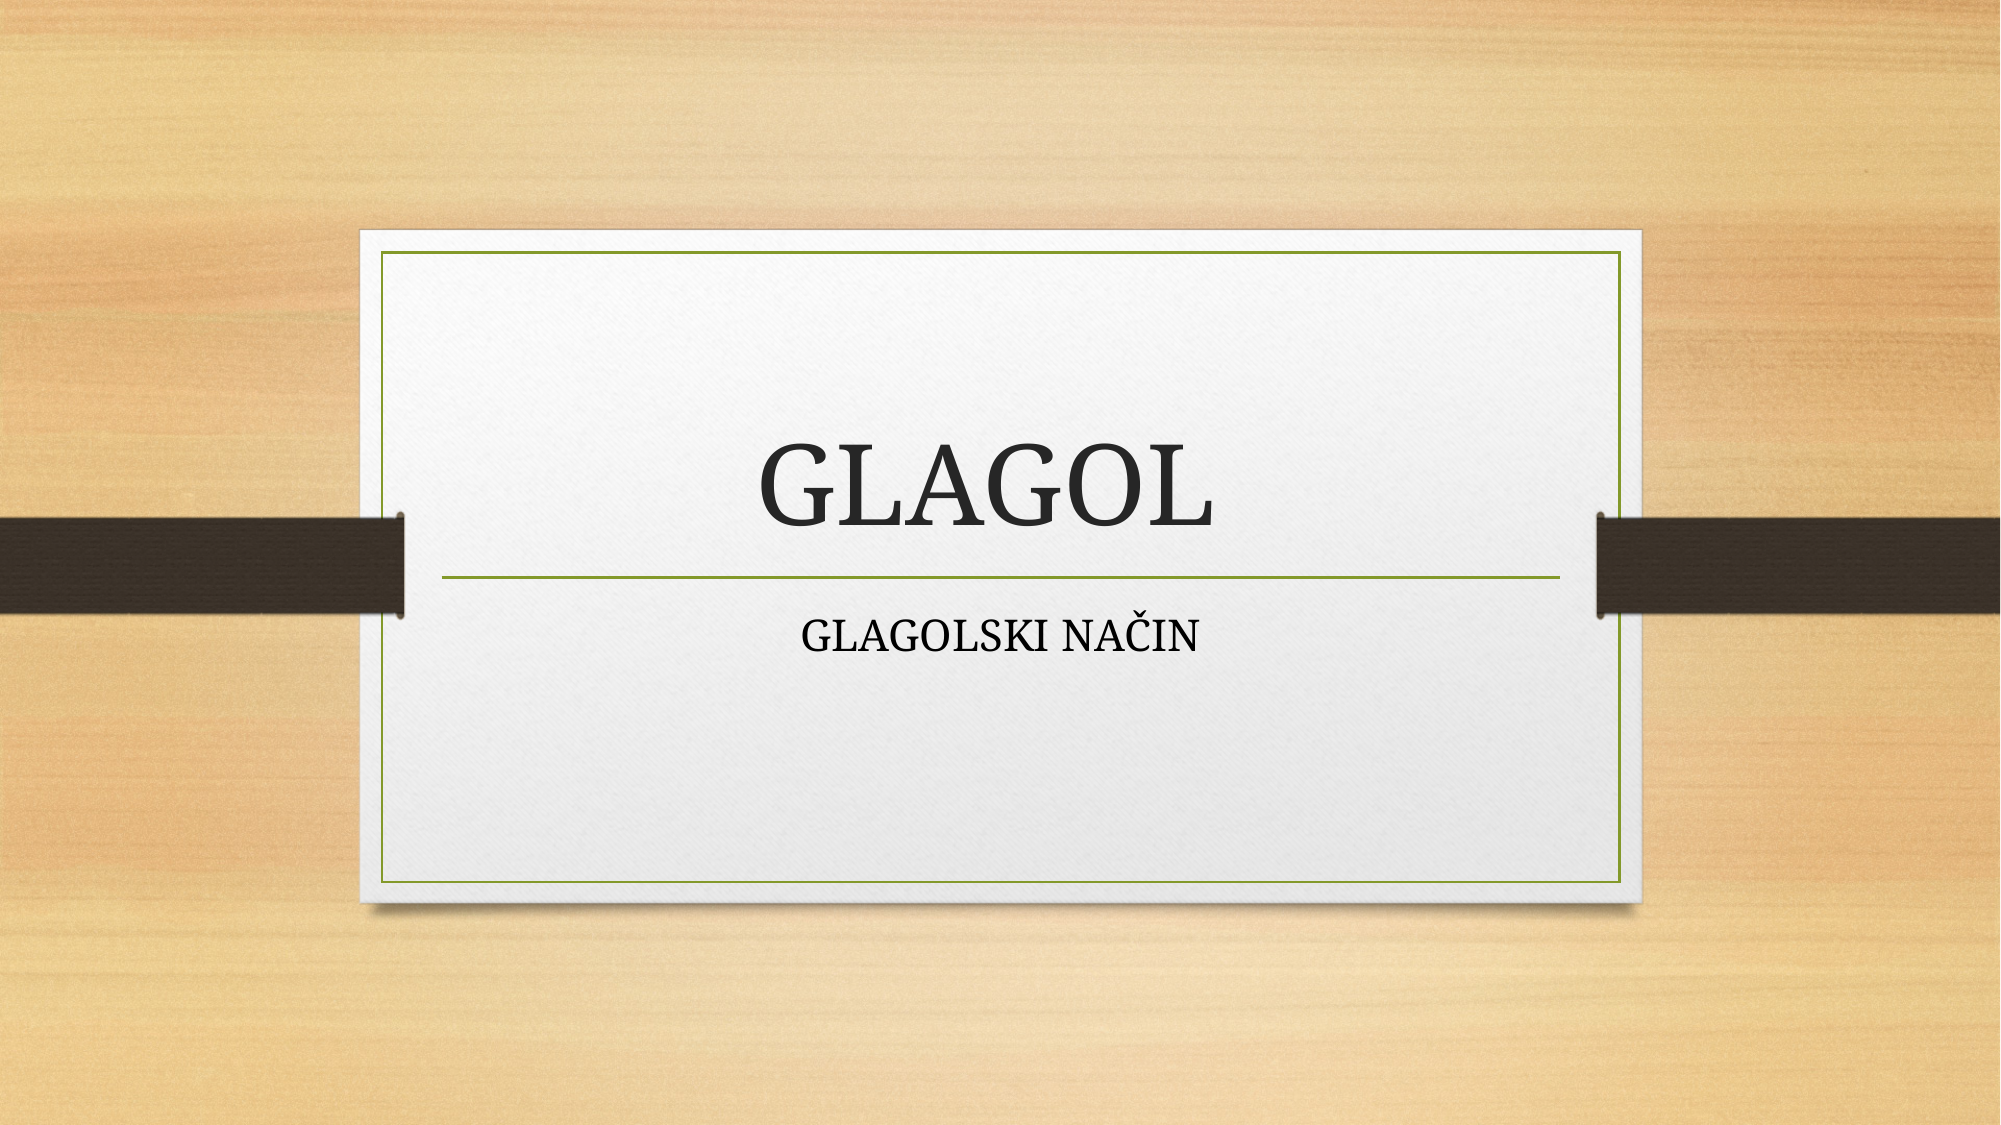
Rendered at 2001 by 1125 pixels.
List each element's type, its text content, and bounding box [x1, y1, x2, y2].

subtitle GLAGOLSKI NAČIN [441, 600, 1560, 817]
title GLAGOL [441, 306, 1560, 556]
